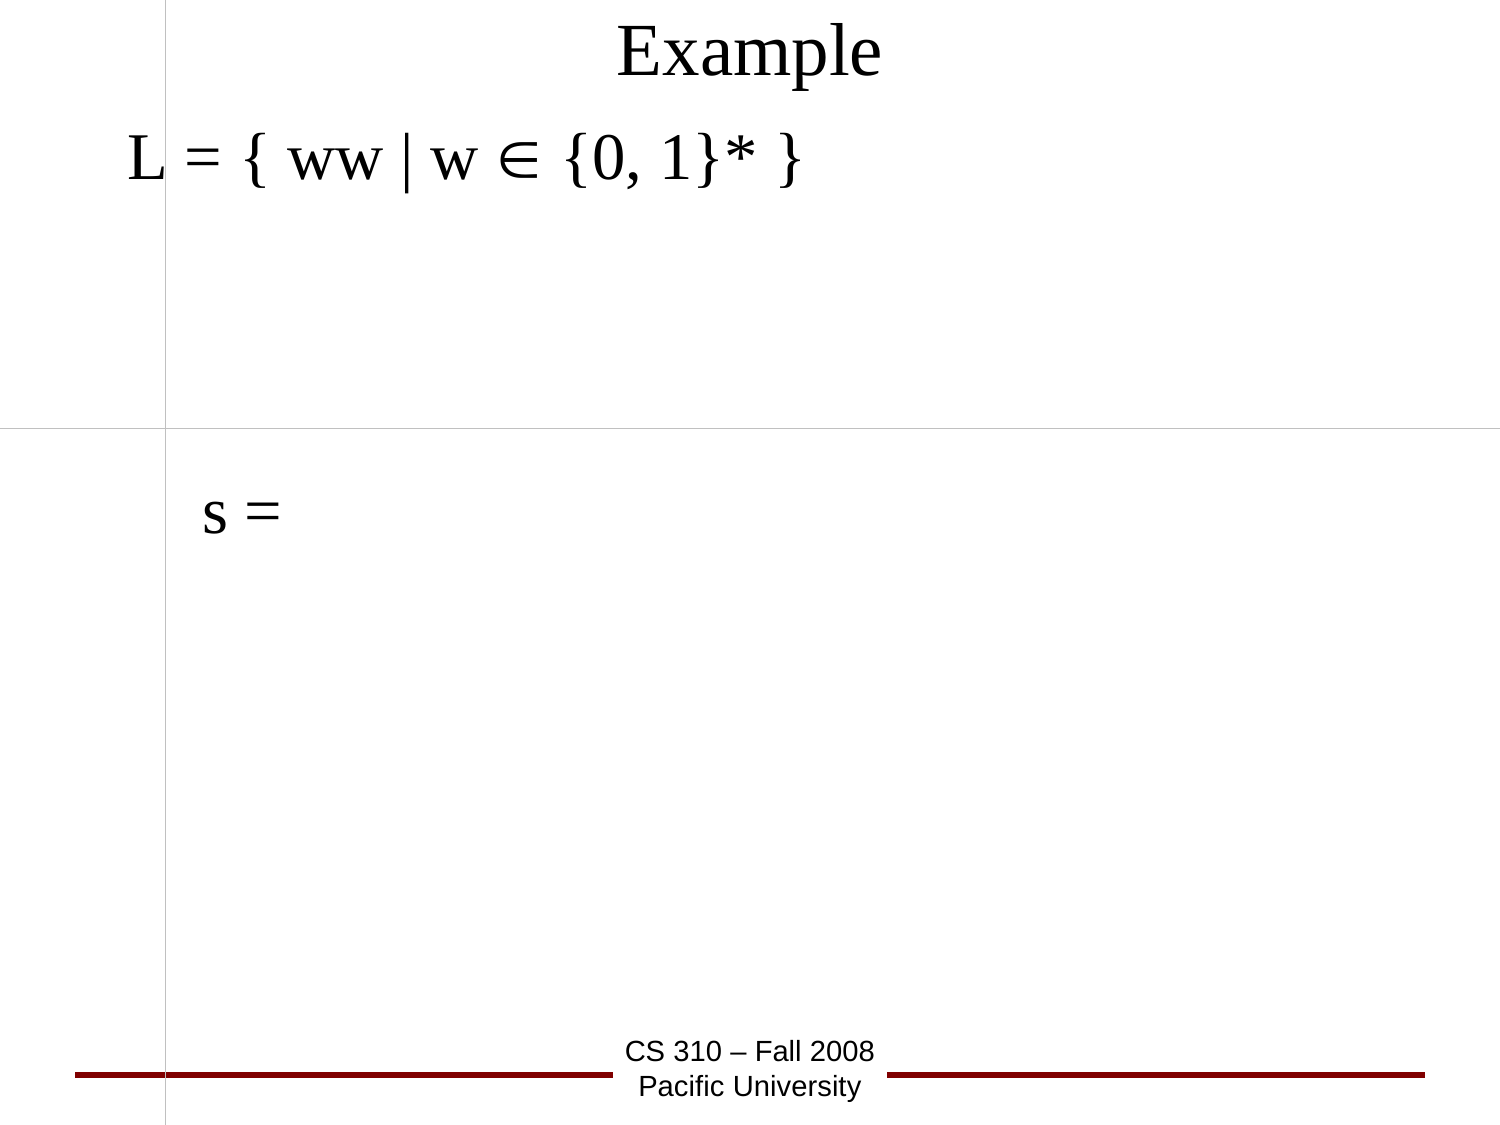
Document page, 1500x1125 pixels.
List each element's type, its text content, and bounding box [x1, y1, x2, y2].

title Example [112, 0, 1388, 100]
list L = { ww | w  {0, 1}* } s = [112, 112, 1388, 1001]
